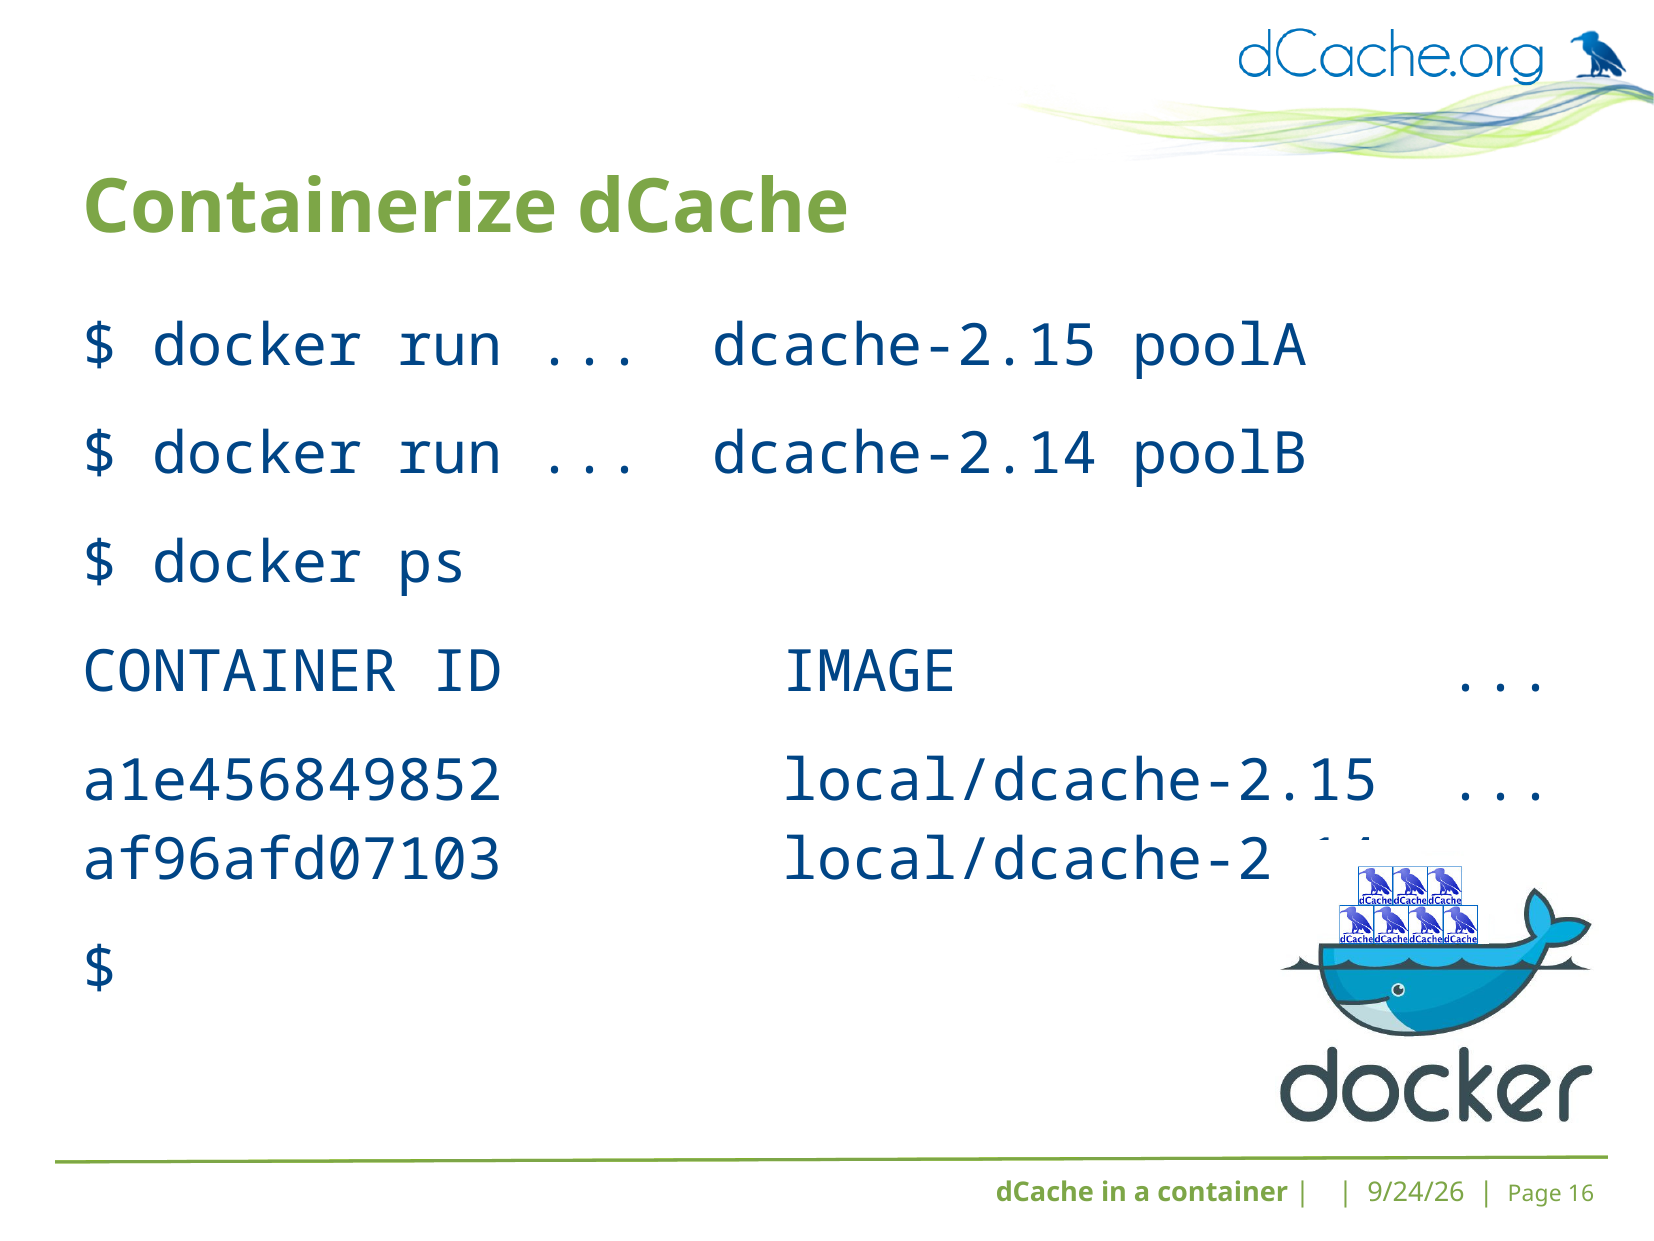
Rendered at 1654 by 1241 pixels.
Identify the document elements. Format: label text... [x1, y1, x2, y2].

list $ docker run ... dcache-2.15 poolA $ docker run ... dcache-2.14 poolB $ docker ps CONTAINER ID IMAGE ... a1e456849852 local/dcache-2.15 ... af96afd07103 local/dcache-2.14 ... $ [82, 302, 1571, 1023]
picture [956, 16, 1654, 169]
picture [1275, 840, 1614, 1141]
title Containerize dCache [82, 155, 1605, 252]
